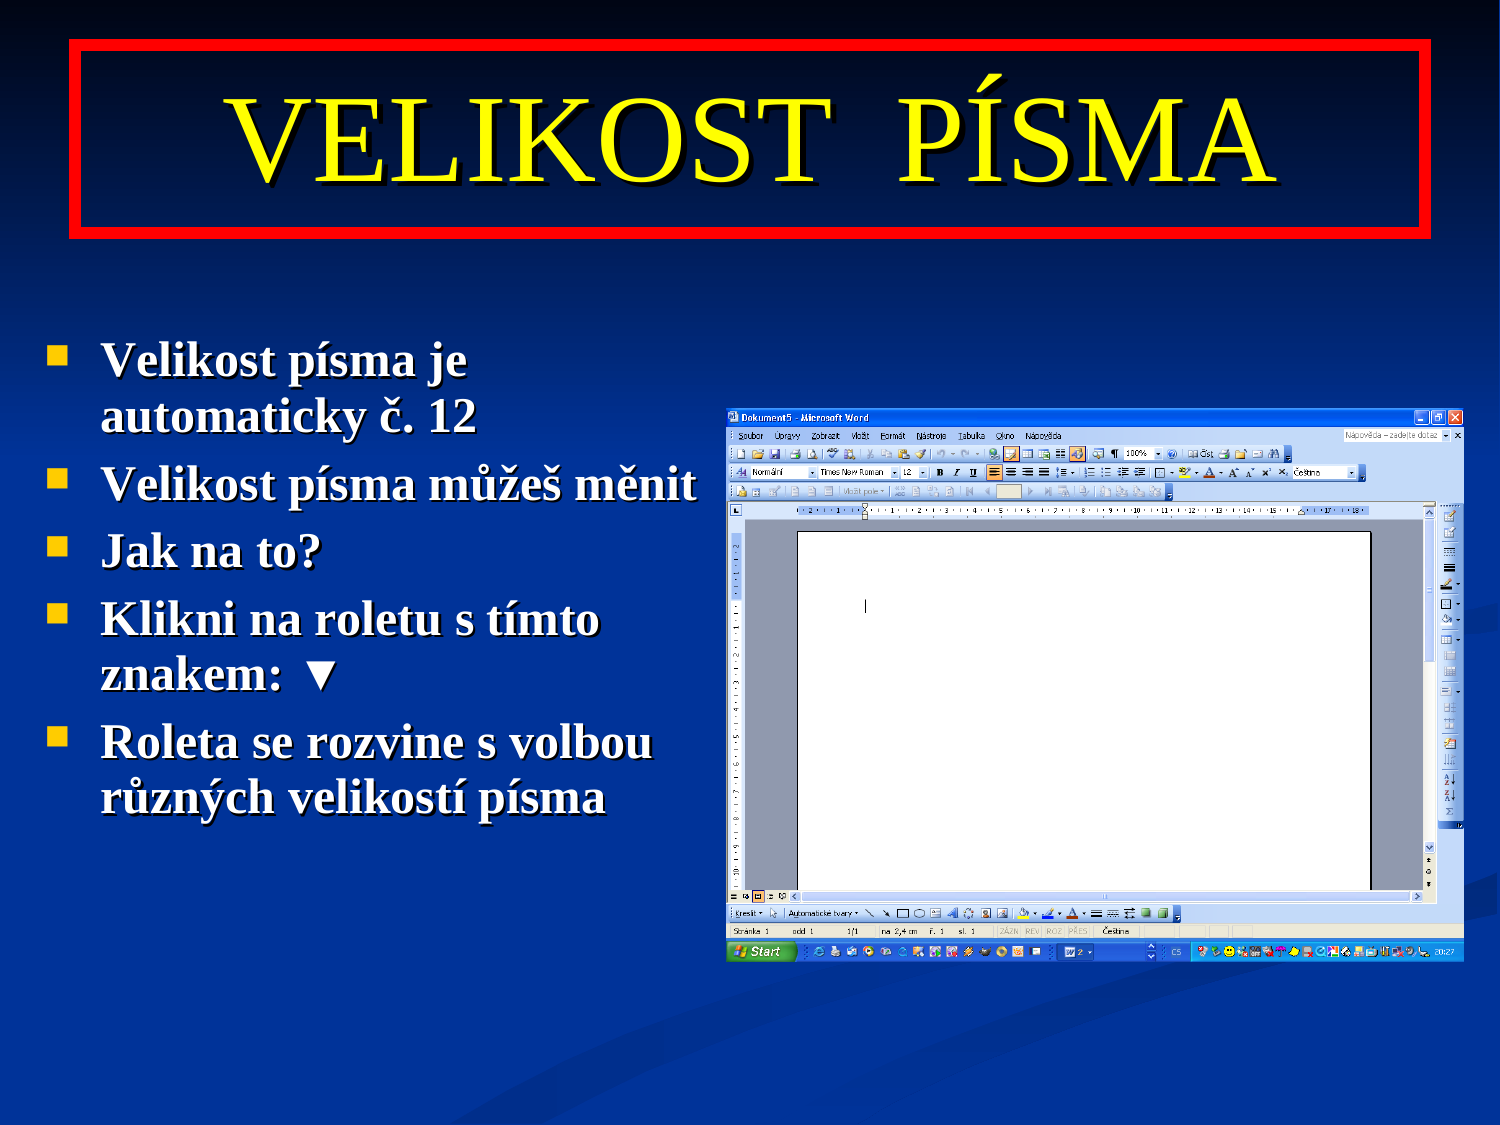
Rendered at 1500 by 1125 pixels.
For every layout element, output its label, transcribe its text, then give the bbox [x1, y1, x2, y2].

text_box [726, 408, 1464, 963]
title VELIKOST PÍSMA [75, 45, 1426, 233]
list Velikost písma je automaticky č. 12 Velikost písma můžeš měnit Jak na to? Klikni na roletu s tímto znakem: ▼ Roleta se rozvine s volbou různých velikostí písma [29, 324, 738, 1015]
